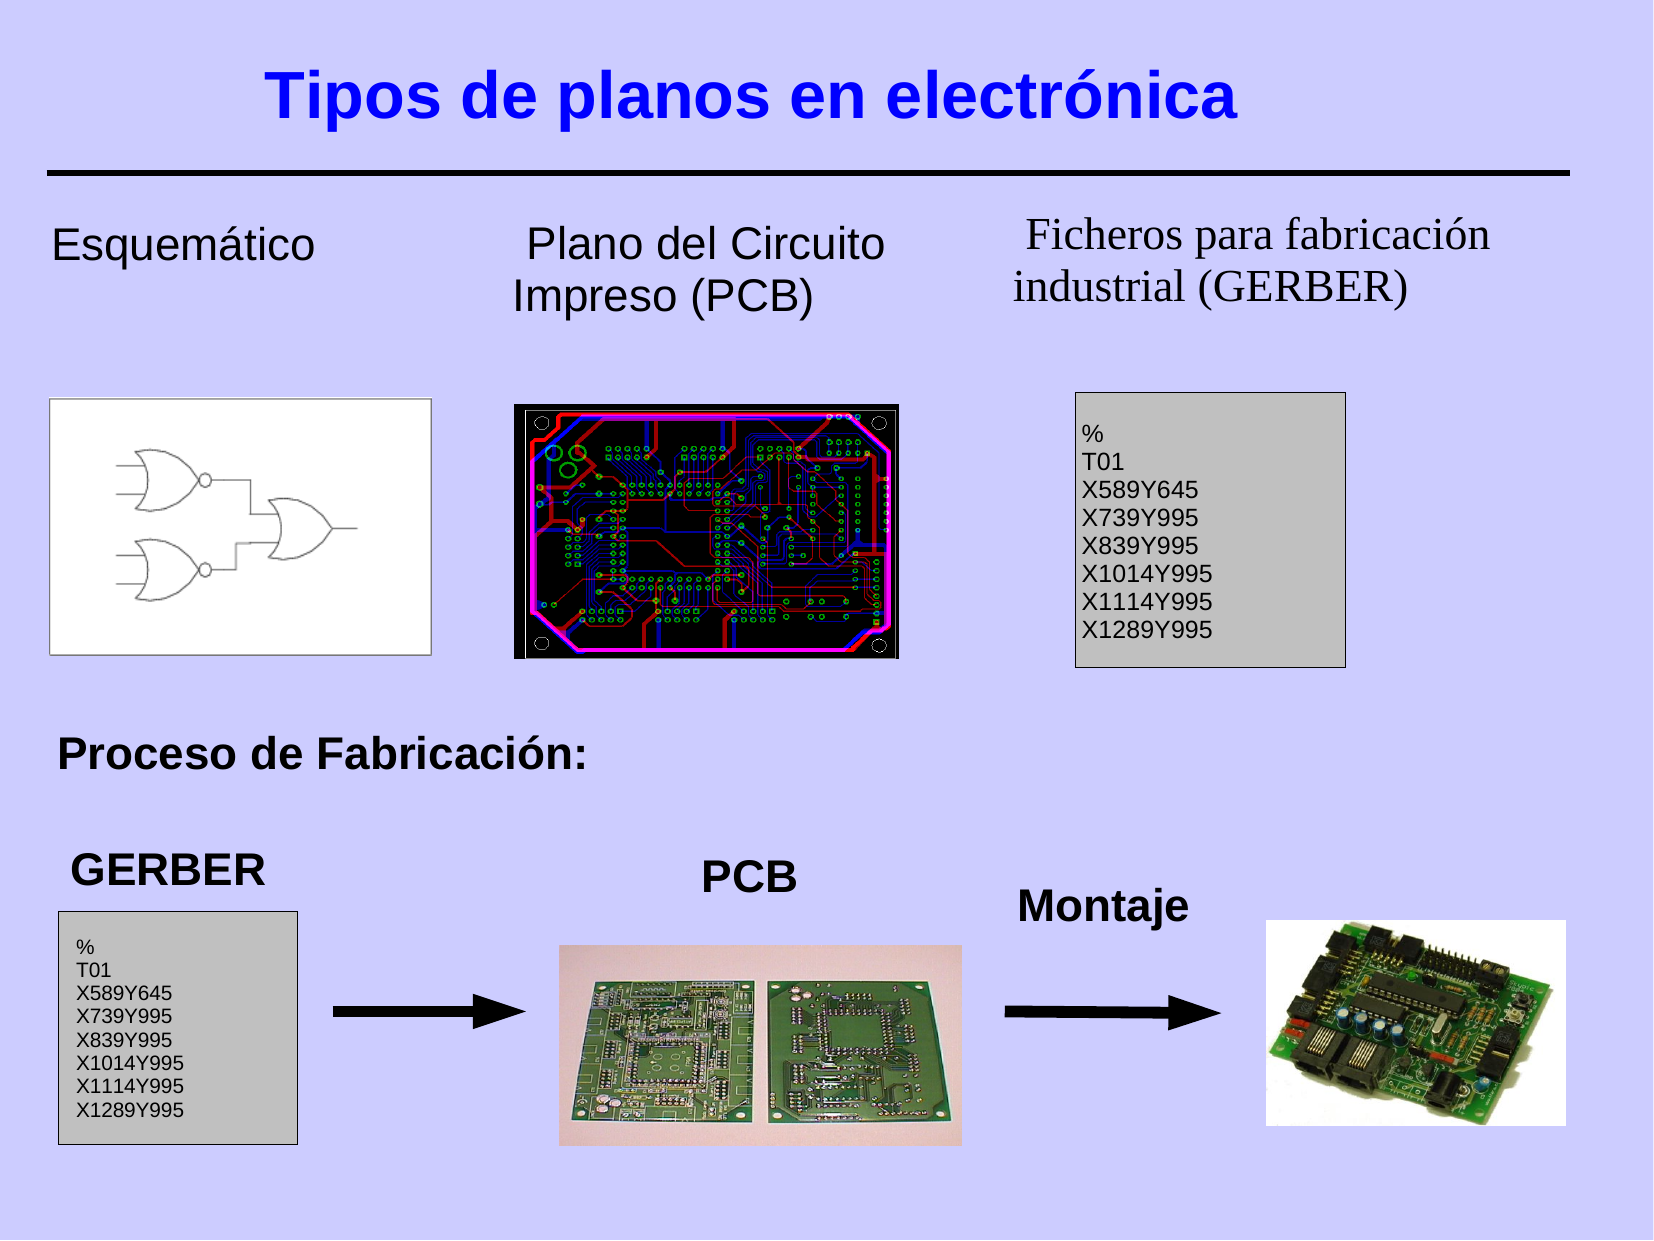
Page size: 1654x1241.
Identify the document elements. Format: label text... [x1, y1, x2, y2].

picture [514, 404, 899, 659]
text_box [57, 911, 76, 1145]
picture [1266, 920, 1566, 1126]
text_box Proceso de Fabricación: [44, 728, 689, 787]
text_box [1341, 392, 1346, 668]
picture [49, 397, 432, 656]
text_box PCB [701, 851, 822, 903]
text_box Esquemático [38, 216, 431, 313]
text_box % T01 X589Y645 X739Y995 X839Y995 X1014Y995 X1114Y995 X1289Y995 [1081, 391, 1341, 672]
picture [559, 945, 962, 1146]
text_box Montaje [1017, 879, 1212, 932]
text_box Plano del Circuito Impreso (PCB) [512, 213, 938, 322]
text_box [290, 911, 298, 1145]
title Tipos de planos en electrónica [114, 0, 1390, 178]
text_box % T01 X589Y645 X739Y995 X839Y995 X1014Y995 X1114Y995 X1289Y995 [76, 907, 290, 1145]
text_box Ficheros para fabricación industrial (GERBER) [1012, 204, 1576, 370]
text_box GERBER [57, 844, 291, 903]
text_box [1075, 392, 1081, 668]
